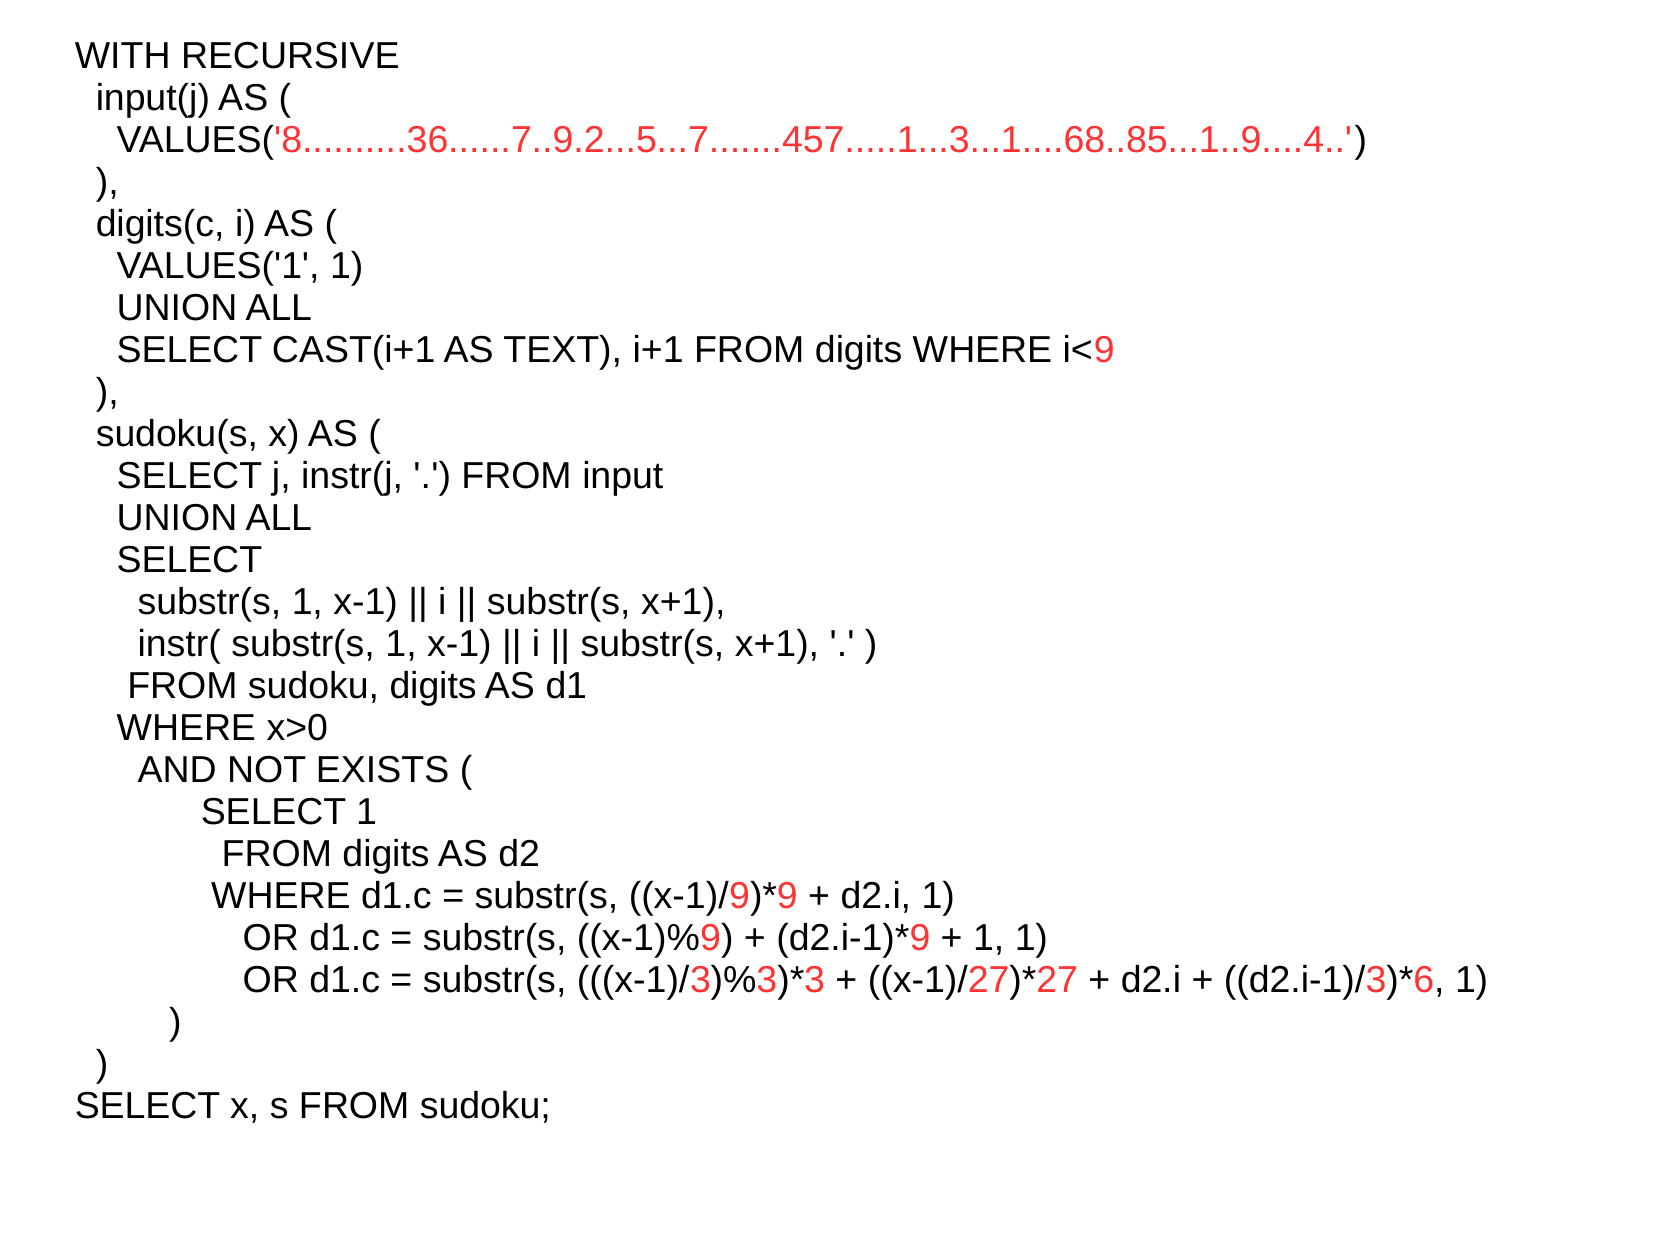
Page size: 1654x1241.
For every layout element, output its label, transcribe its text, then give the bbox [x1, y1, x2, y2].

text_box WITH RECURSIVE input(j) AS ( VALUES('8..........36......7..9.2...5...7.......457.....1...3...1....68..85...1..9....4..') ), digits(c, i) AS ( VALUES('1', 1) UNION ALL SELECT CAST(i+1 AS TEXT), i+1 FROM digits WHERE i<9 ), sudoku(s, x) AS ( SELECT j, instr(j, '.') FROM input UNION ALL SELECT substr(s, 1, x-1) || i || substr(s, x+1), instr( substr(s, 1, x-1) || i || substr(s, x+1), '.' ) FROM sudoku, digits AS d1 WHERE x>0 AND NOT EXISTS ( SELECT 1 FROM digits AS d2 WHERE d1.c = substr(s, ((x-1)/9)*9 + d2.i, 1) OR d1.c = substr(s, ((x-1)%9) + (d2.i-1)*9 + 1, 1) OR d1.c = substr(s, (((x-1)/3)%3)*3 + ((x-1)/27)*27 + d2.i + ((d2.i-1)/3)*6, 1) ) ) SELECT x, s FROM sudoku; [60, 27, 1504, 1177]
